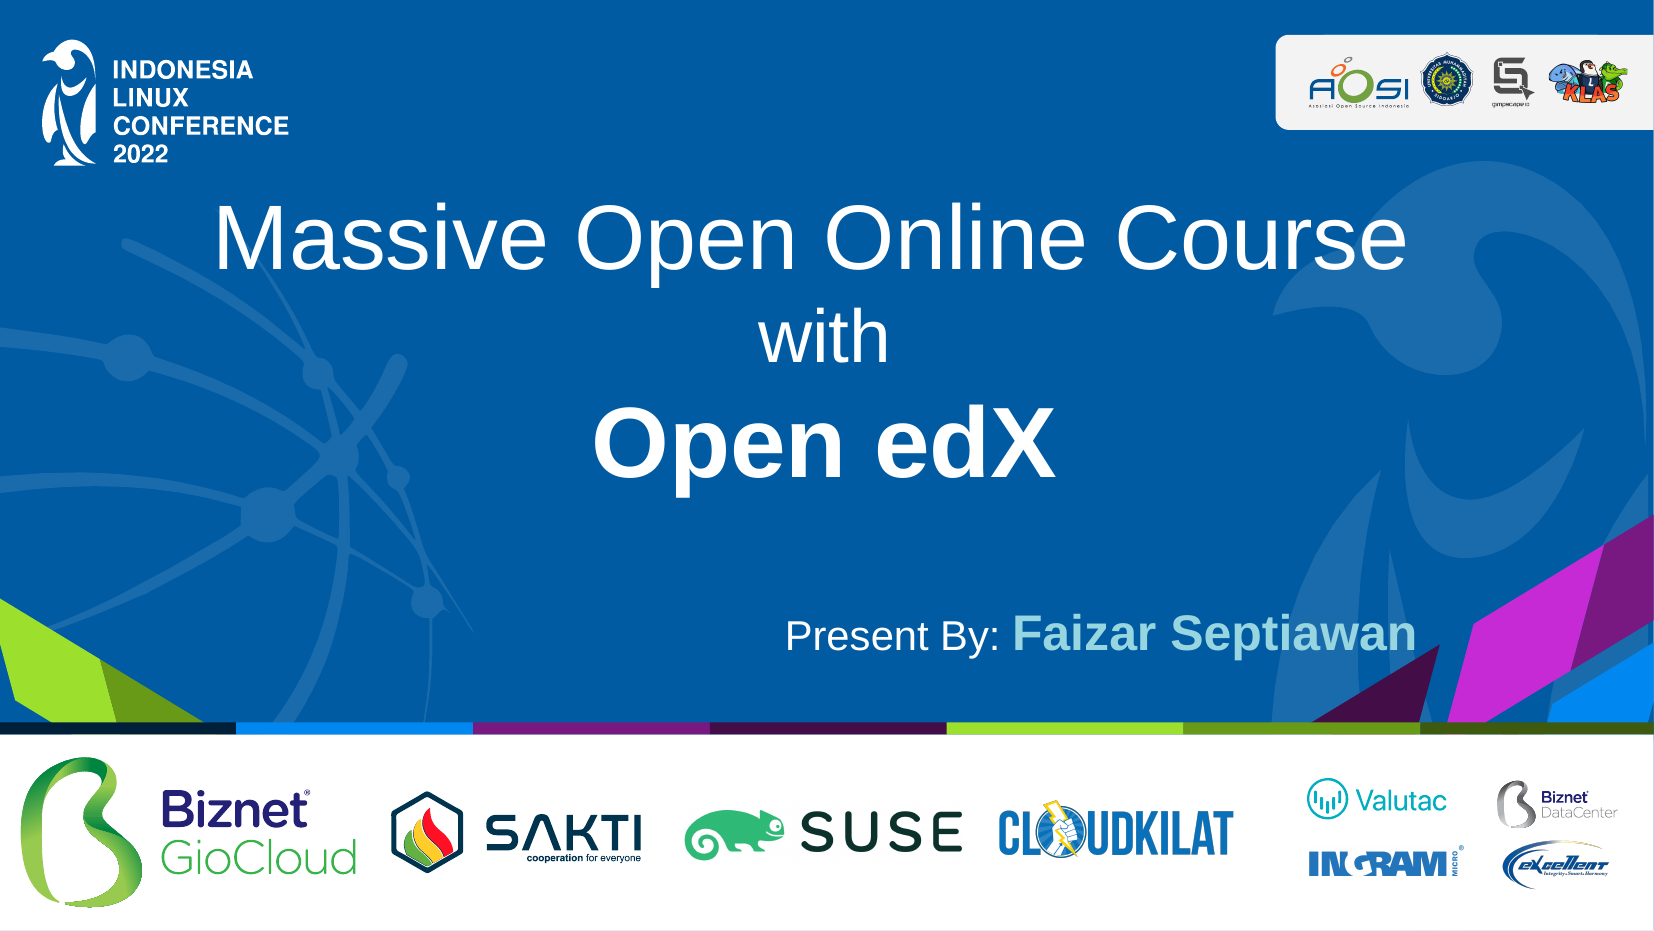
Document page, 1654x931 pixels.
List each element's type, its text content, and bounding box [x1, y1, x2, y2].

text_box Present By: Faizar Septiawan [642, 599, 1543, 675]
picture [626, 855, 634, 862]
picture [1309, 845, 1465, 877]
picture [1420, 52, 1474, 58]
picture [682, 799, 965, 865]
picture [1548, 60, 1628, 103]
picture [999, 800, 1234, 858]
text_box Massive Open Online Course with Open edX [112, 58, 1538, 617]
picture [1496, 840, 1620, 890]
